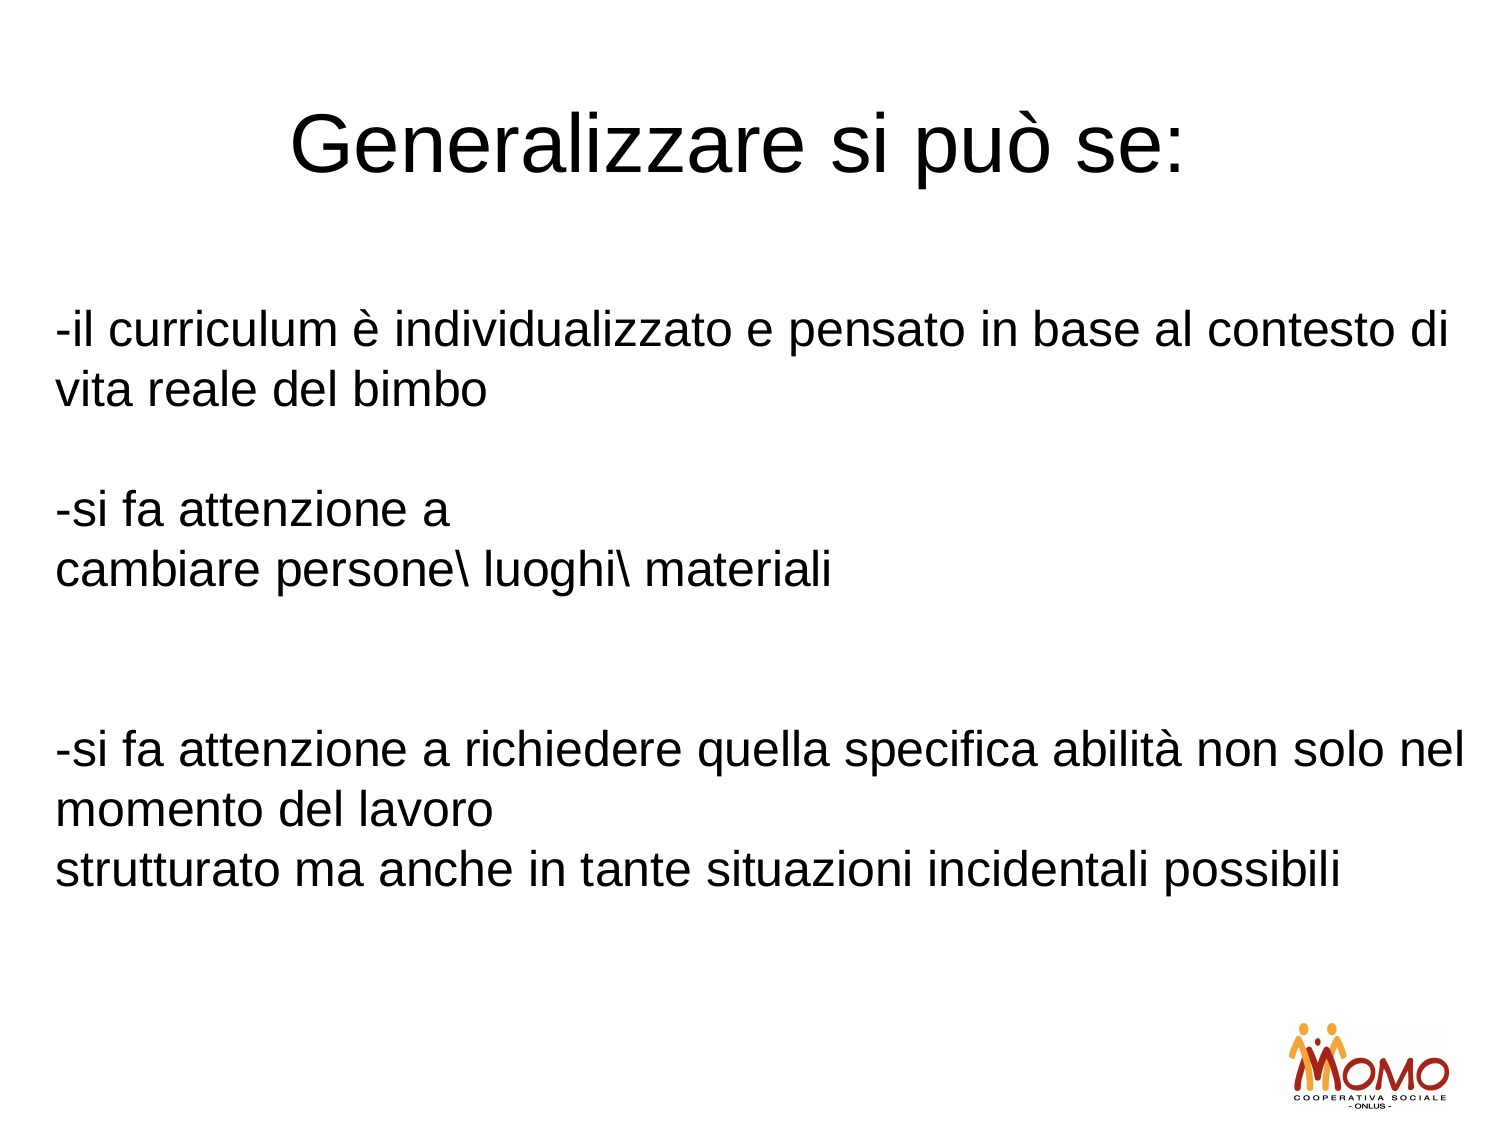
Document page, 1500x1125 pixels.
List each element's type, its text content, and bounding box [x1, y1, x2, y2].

picture [1289, 1023, 1449, 1110]
title Generalizzare si può se: [75, 45, 1426, 233]
text_box -il curriculum è individualizzato e pensato in base al contesto di vita reale del bimbo -si fa attenzione a cambiare persone\ luoghi\ materiali -si fa attenzione a richiedere quella specifica abilità non solo nel momento del lavoro strutturato ma anche in tante situazioni incidentali possibili [41, 288, 1500, 1114]
